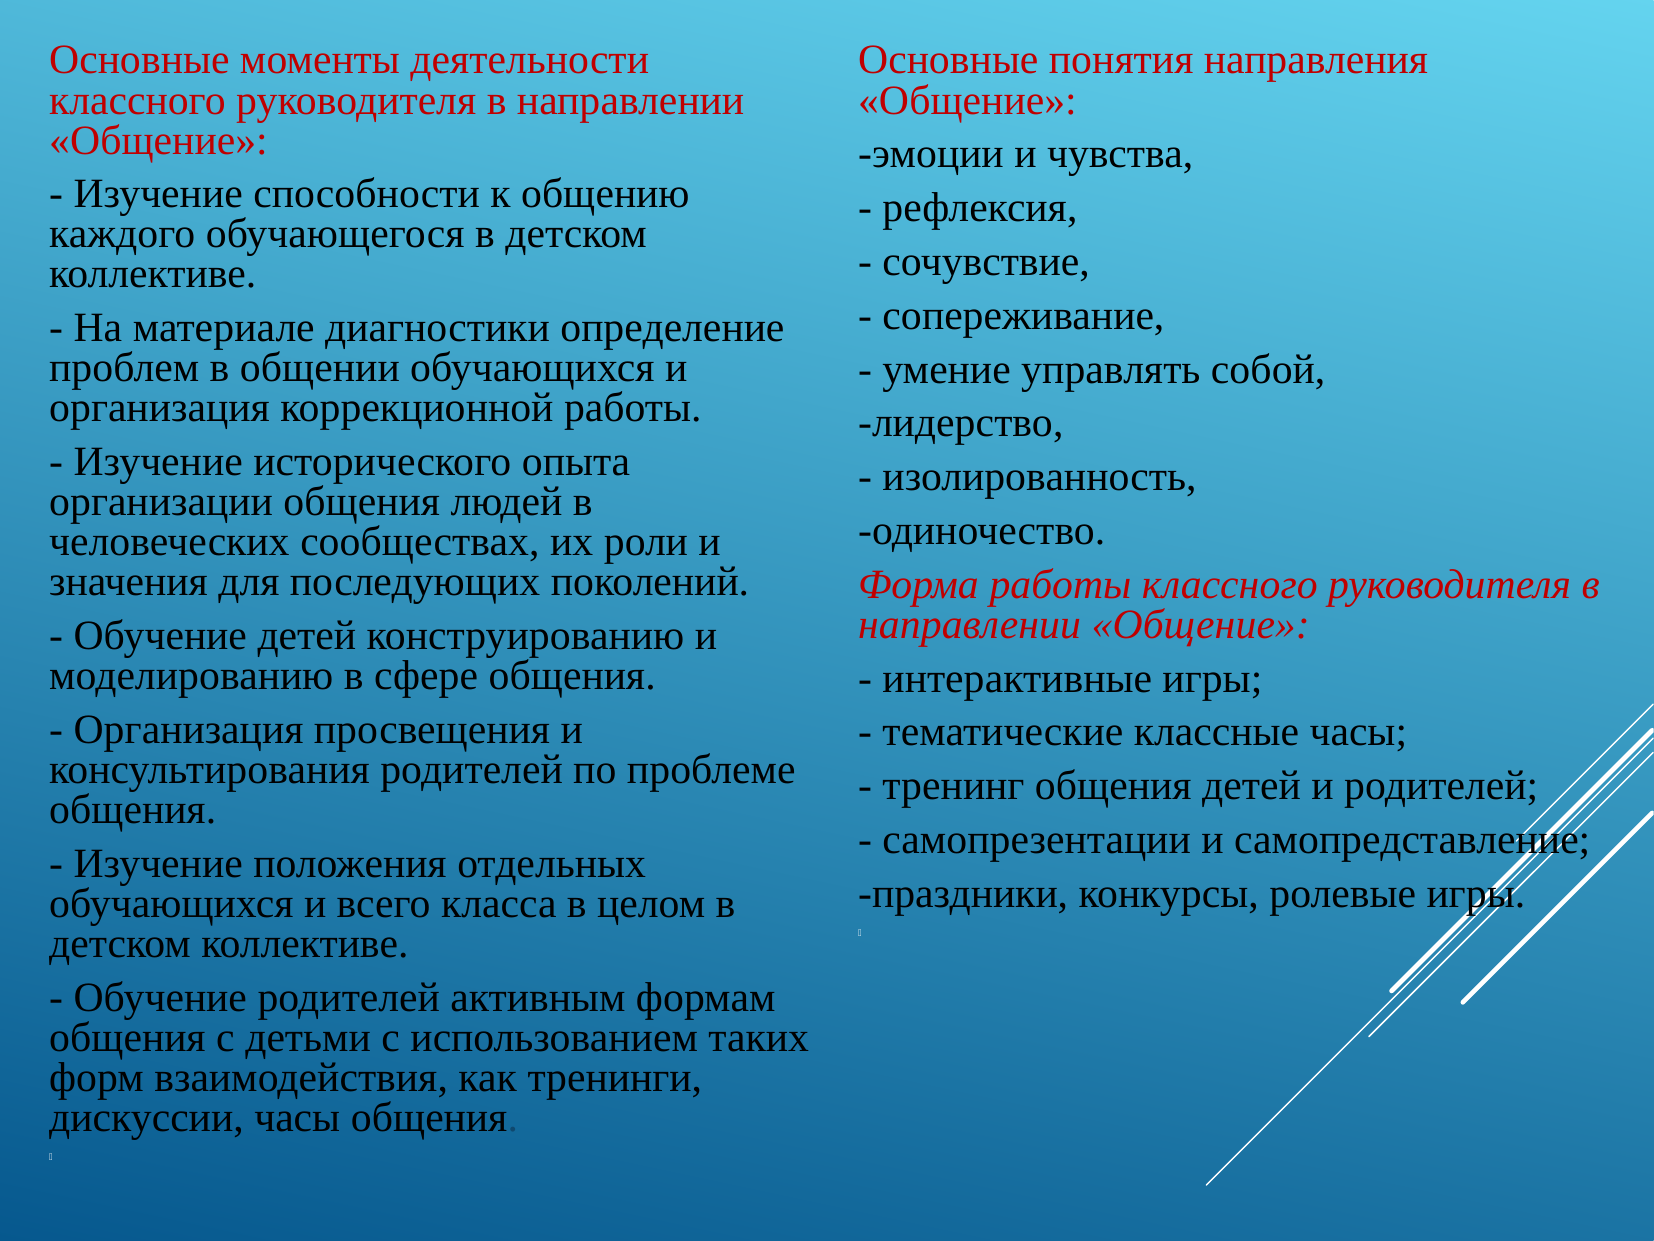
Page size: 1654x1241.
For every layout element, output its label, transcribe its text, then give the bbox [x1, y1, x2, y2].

list Основные понятия направления «Общение»: -эмоции и чувства, - рефлексия, - сочувствие, - сопереживание, - умение управлять собой, -лидерство, - изолированность, -одиночество. Форма работы классного руководителя в направлении «Общение»: - интерактивные игры; - тематические классные часы; - тренинг общения детей и родителей; - самопрезентации и самопредставление; -праздники, конкурсы, ролевые игры. [843, 34, 1654, 1218]
list Основные моменты деятельности классного руководителя в направлении «Общение»: - Изучение способности к общению каждого обучающегося в детском коллективе. - На материале диагностики определение проблем в общении обучающихся и организация коррекционной работы. - Изучение исторического опыта организации общения людей в человеческих сообществах, их роли и значения для последующих поколений. - Обучение детей конструированию и моделированию в сфере общения. - Организация просвещения и консультирования родителей по проблеме общения. - Изучение положения отдельных обучающихся и всего класса в целом в детском коллективе. - Обучение родителей активным формам общения с детьми с использованием таких форм взаимодействия, как тренинги, дискуссии, часы общения. [34, 34, 844, 1241]
